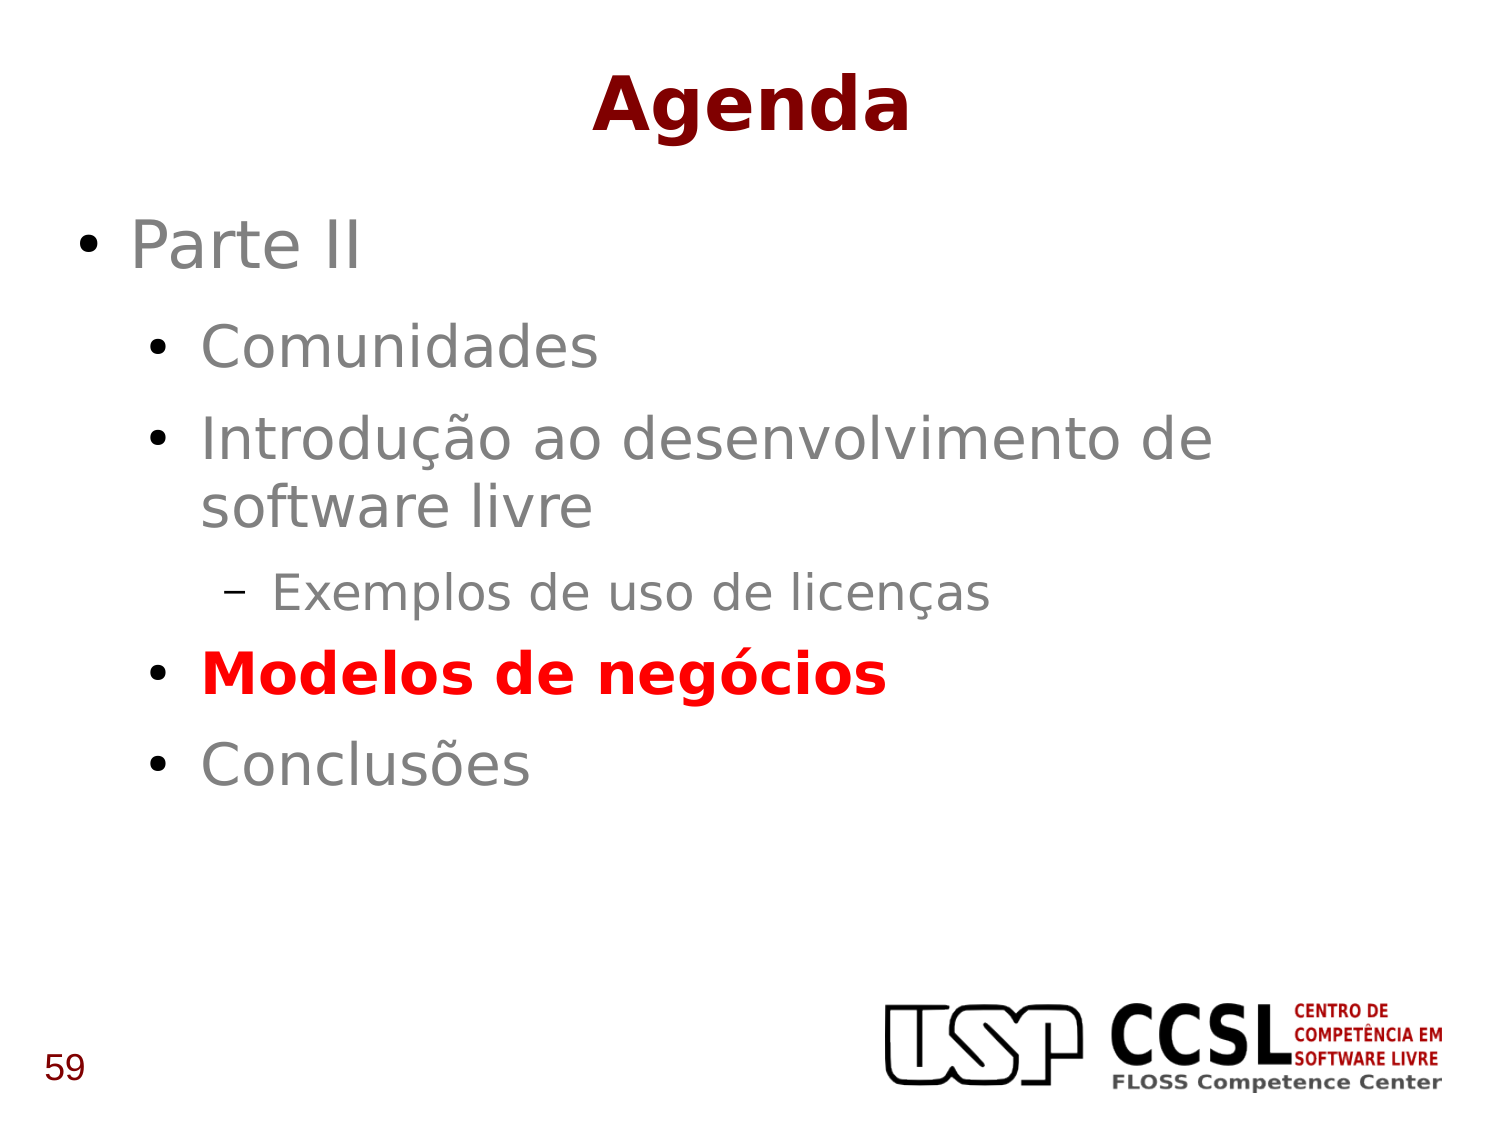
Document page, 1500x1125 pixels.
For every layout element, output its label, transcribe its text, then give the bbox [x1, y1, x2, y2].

title Agenda [59, 29, 1447, 180]
list Parte II Comunidades Introdução ao desenvolvimento de software livre Exemplos de uso de licenças Modelos de negócios Conclusões [59, 206, 1447, 950]
picture [885, 1003, 1442, 1093]
